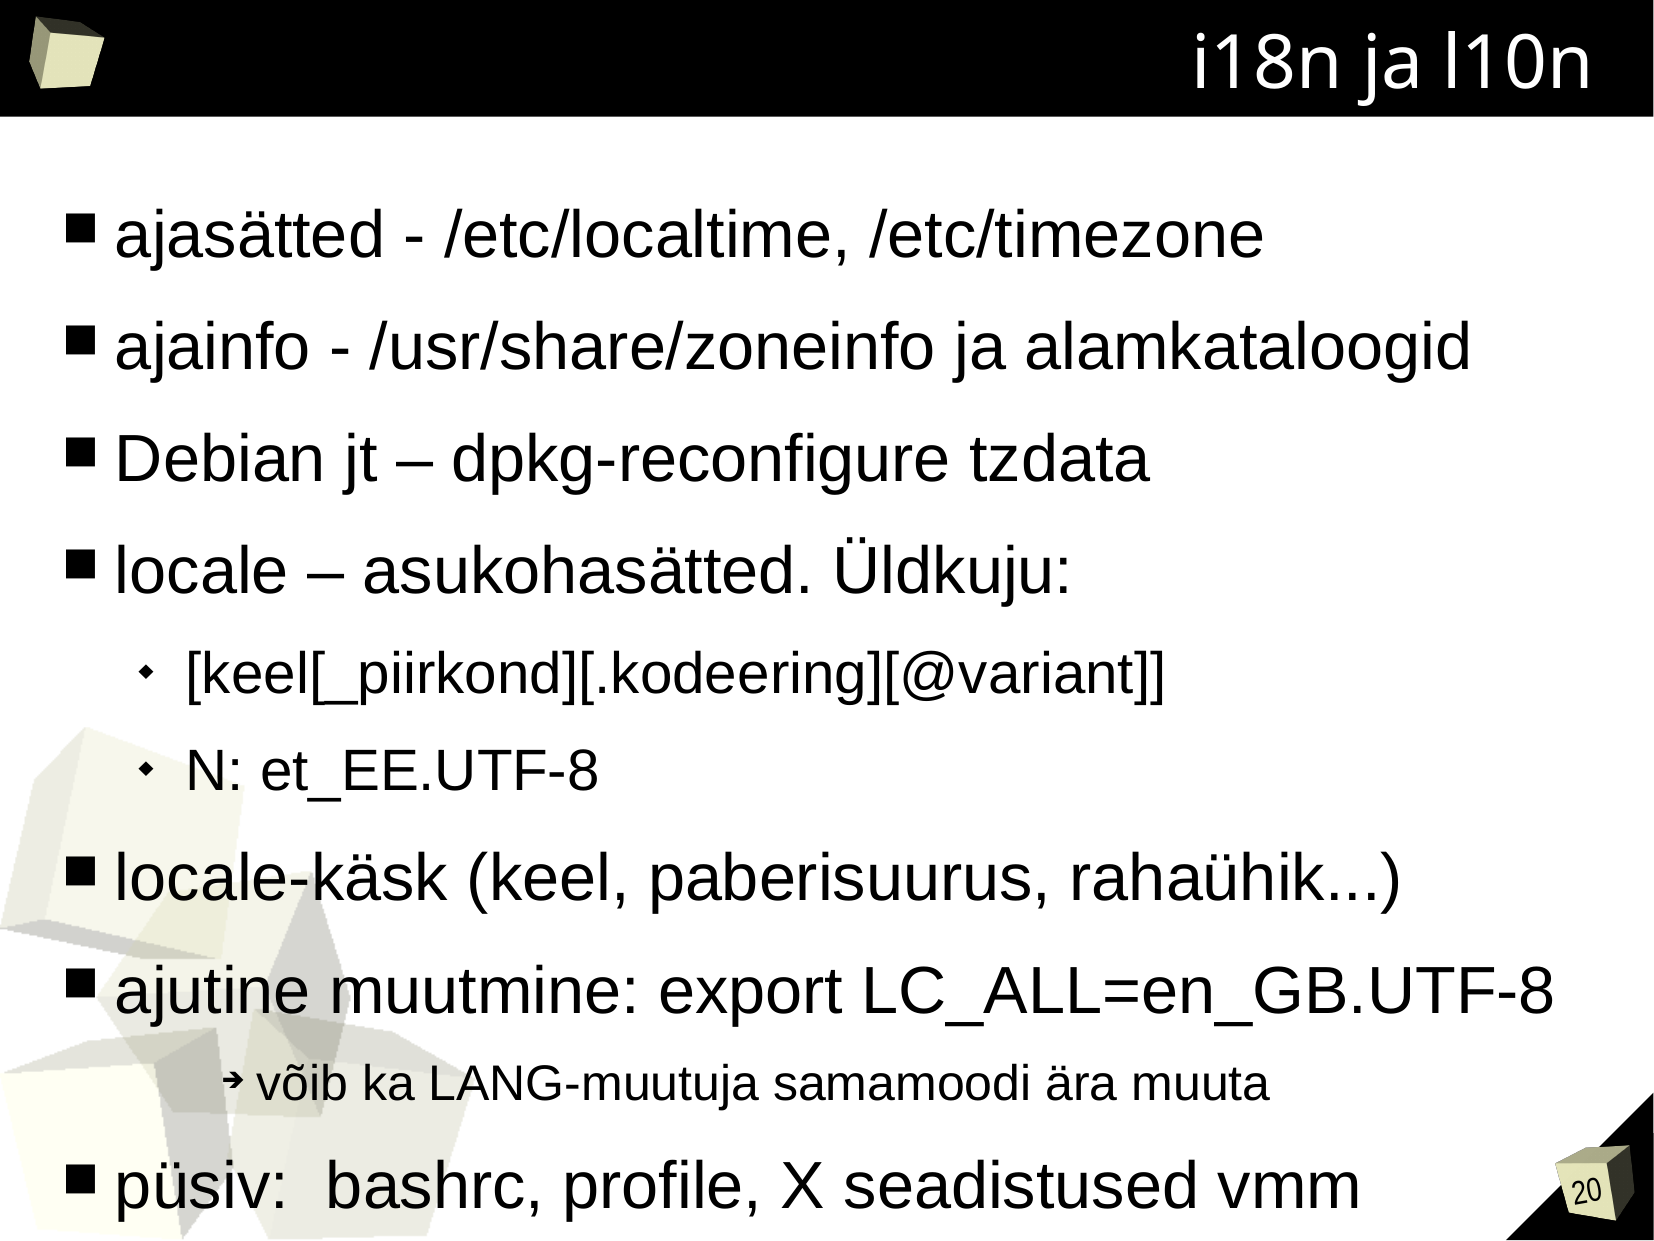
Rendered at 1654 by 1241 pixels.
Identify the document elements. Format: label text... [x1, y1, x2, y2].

picture [372, 1197, 388, 1204]
title i18n ja l10n [118, 0, 1595, 119]
picture [163, 1197, 178, 1204]
picture [0, 726, 477, 1241]
picture [336, 1197, 352, 1204]
list ajasätted - /etc/localtime, /etc/timezone ajainfo - /usr/share/zoneinfo ja alamkataloogid Debian jt – dpkg-reconfigure tzdata locale – asukohasätted. Üldkuju: [keel[_piirkond][.kodeering][@variant]] N: et_EE.UTF-8 locale-käsk (keel, paberisuurus, rahaühik...) ajutine muutmine: export LC_ALL=en_GB.UTF-8 võib ka LANG-muutuja samamoodi ära muuta püsiv: bashrc, profile, X seadistused vmm [44, 159, 1611, 1197]
picture [125, 1197, 141, 1204]
